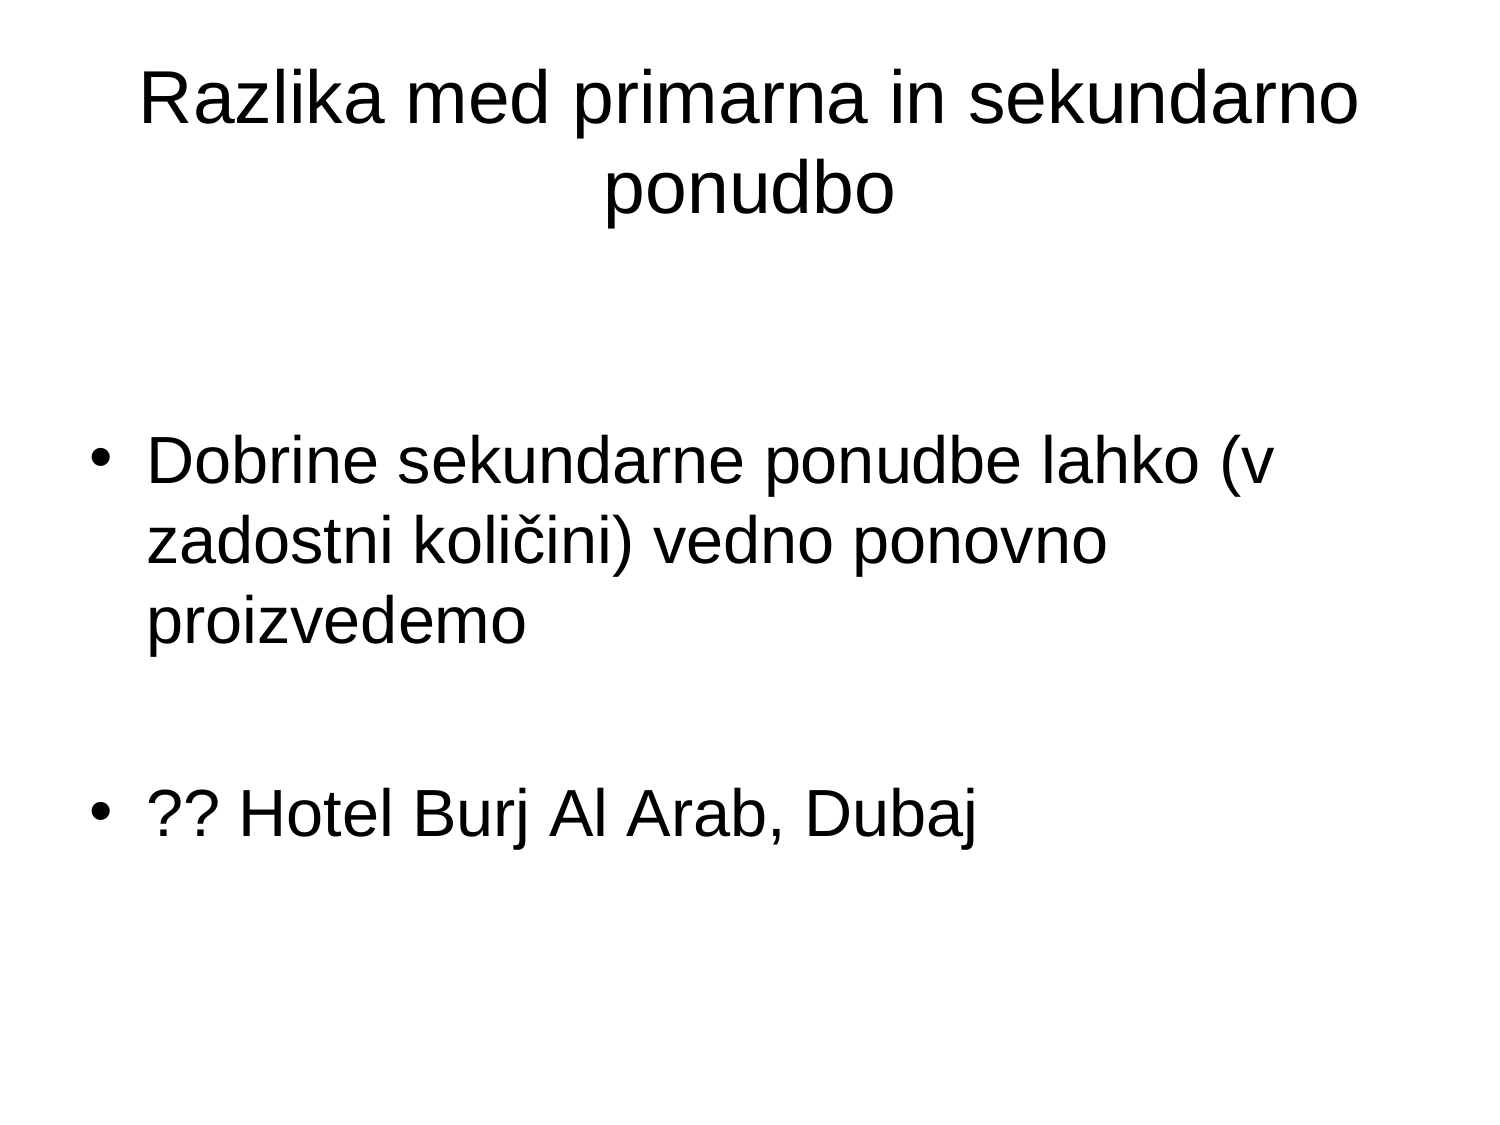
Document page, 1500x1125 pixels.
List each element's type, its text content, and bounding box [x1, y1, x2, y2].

title Razlika med primarna in sekundarno ponudbo [75, 41, 1426, 237]
list Dobrine sekundarne ponudbe lahko (v zadostni količini) vedno ponovno proizvedemo ?? Hotel Burj Al Arab, Dubaj [75, 408, 1426, 1006]
